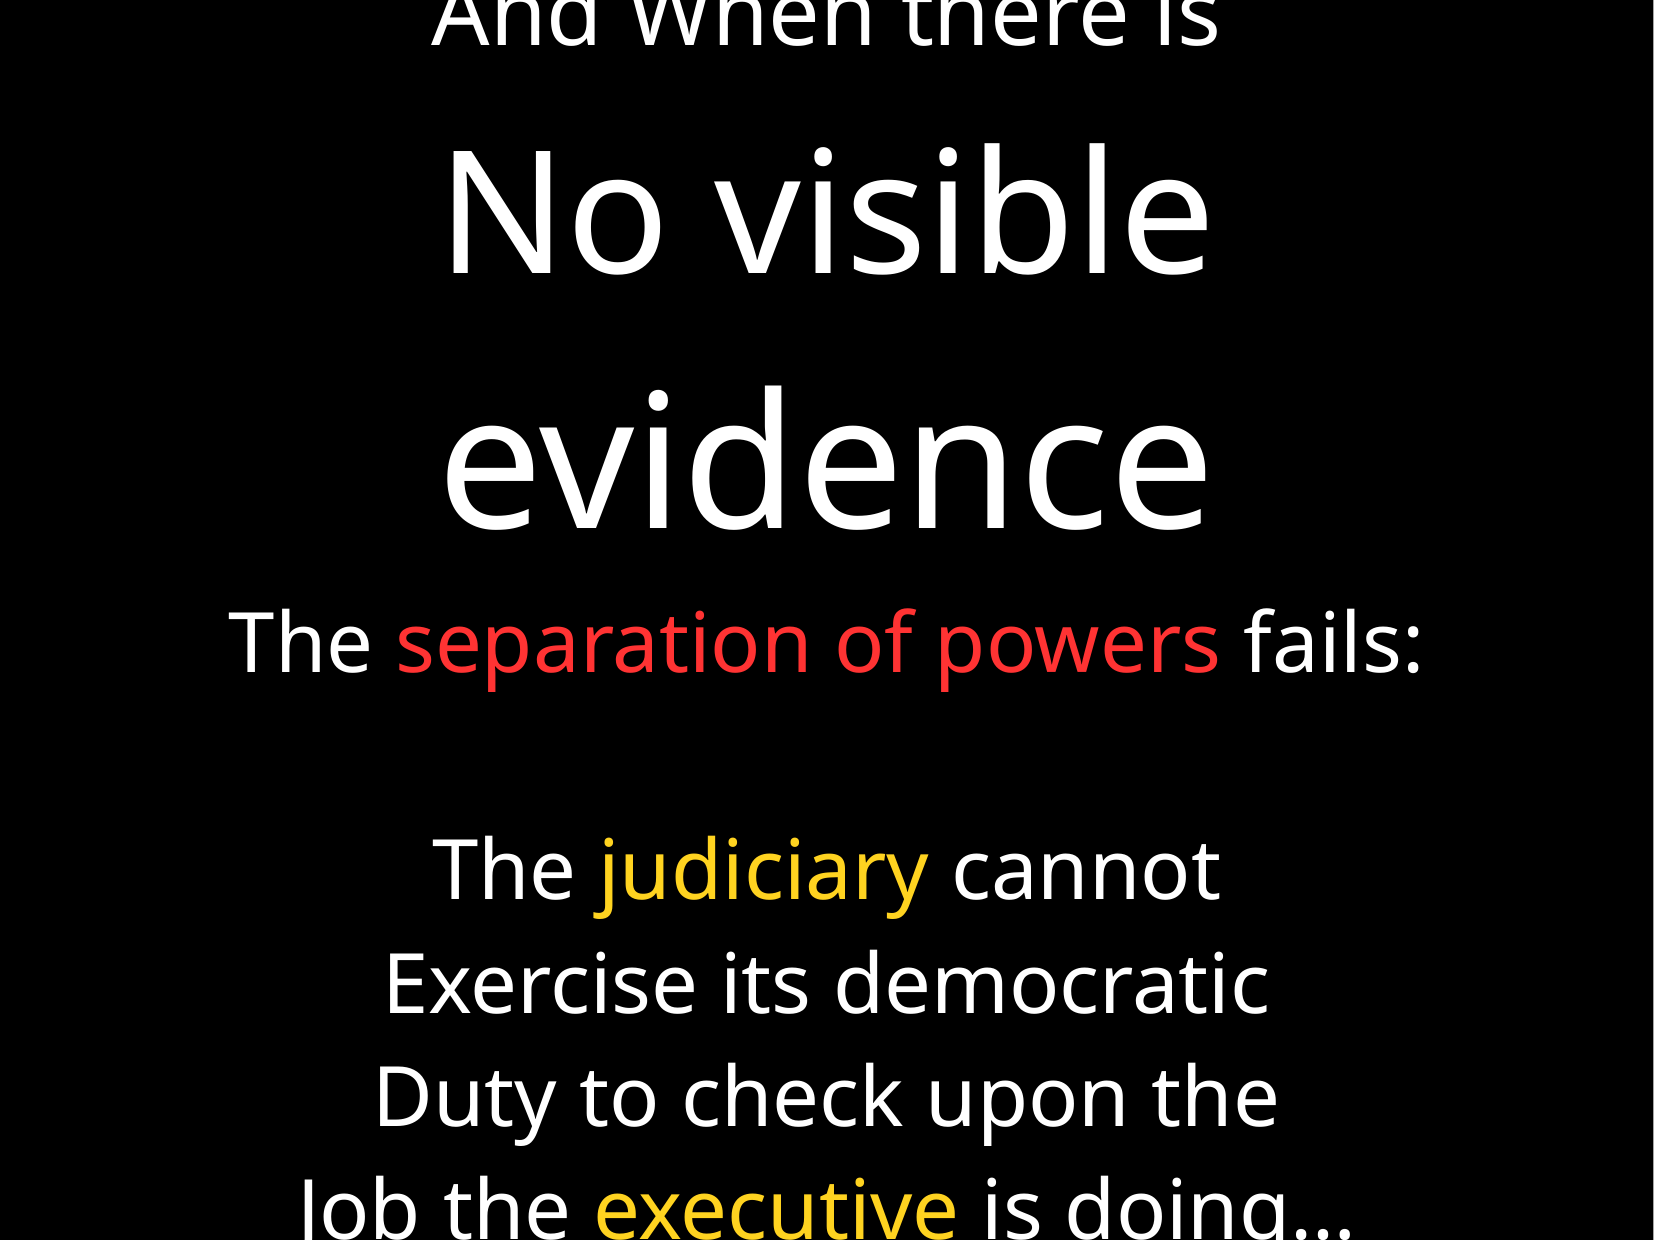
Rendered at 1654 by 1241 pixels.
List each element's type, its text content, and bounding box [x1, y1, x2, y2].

subtitle And When there is No visible evidence The separation of powers fails: The judiciary cannot Exercise its democratic Duty to check upon the Job the executive is doing… [82, 121, 1571, 1091]
